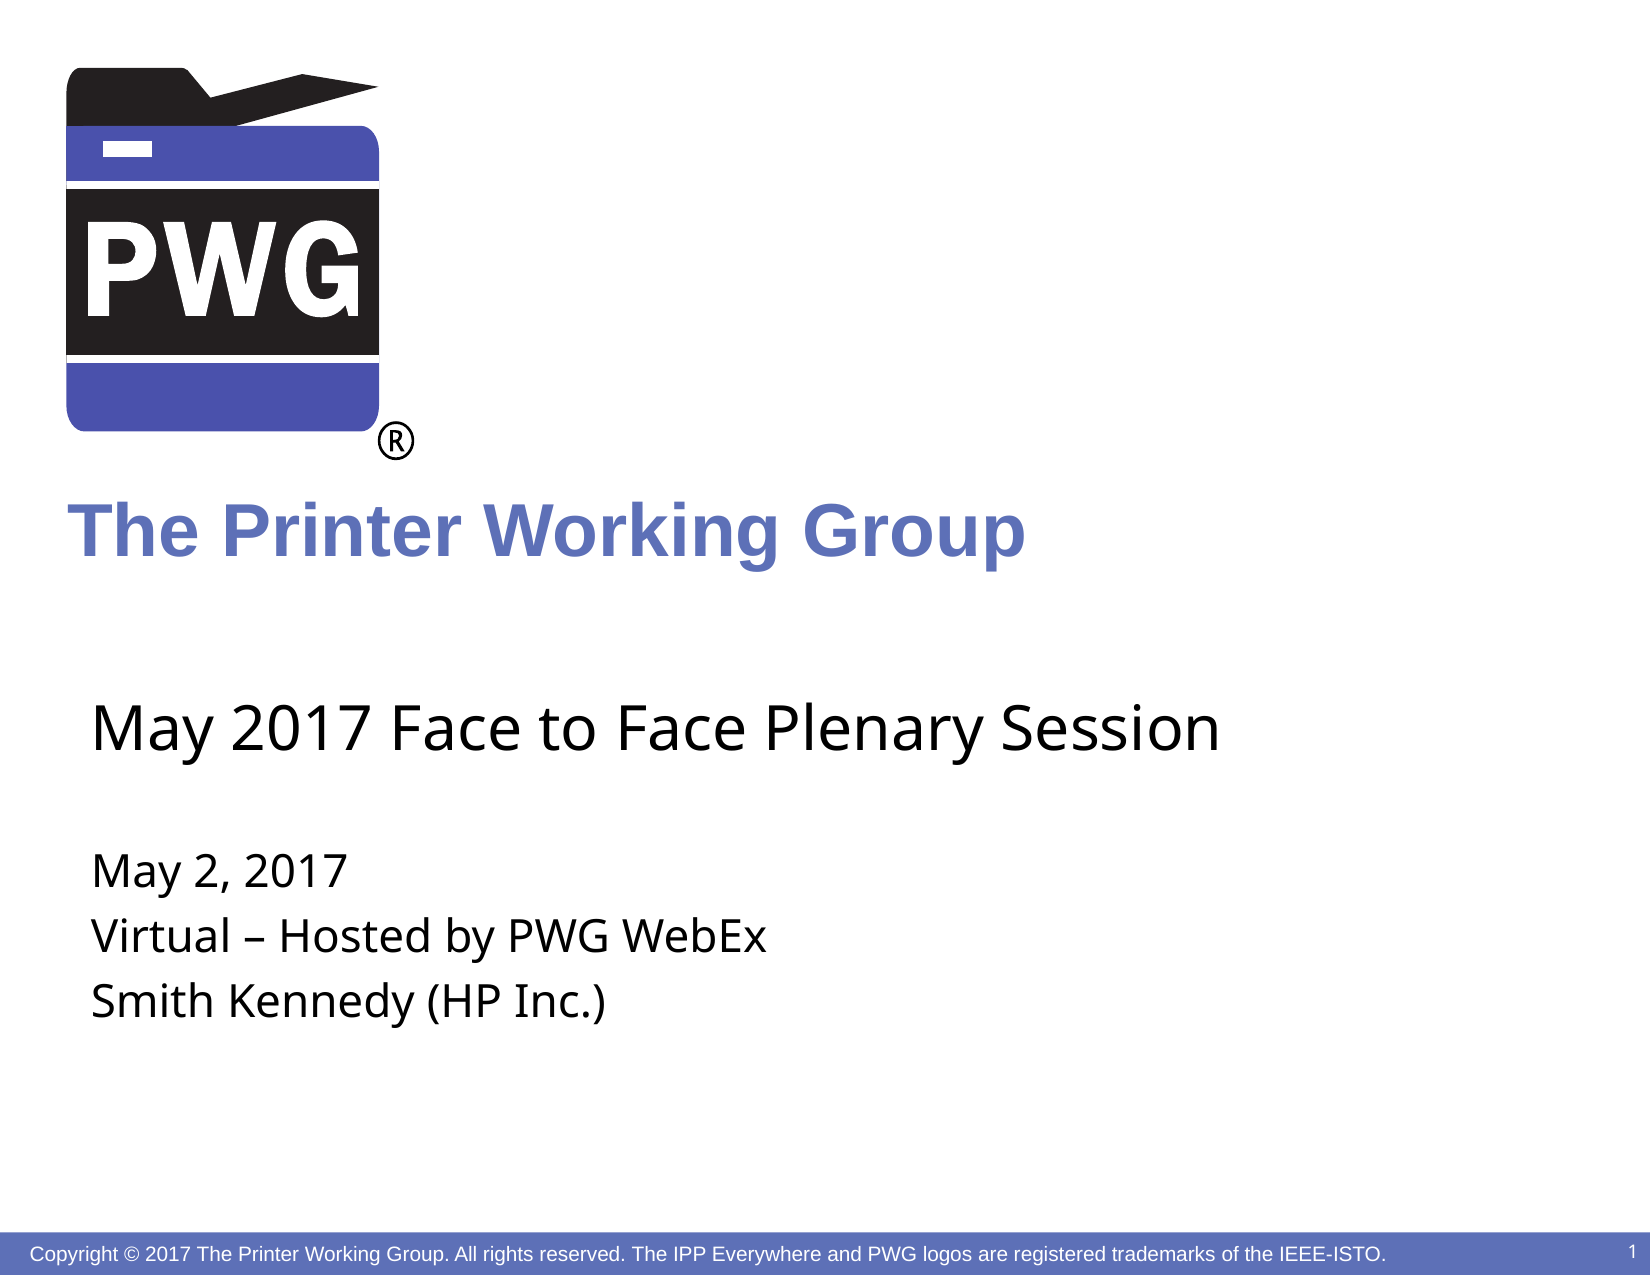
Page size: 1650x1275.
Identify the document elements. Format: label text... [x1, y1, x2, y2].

title May 2017 Face to Face Plenary Session [82, 679, 1584, 799]
subtitle May 2, 2017 Virtual – Hosted by PWG WebEx Smith Kennedy (HP Inc.) [82, 832, 1568, 1233]
